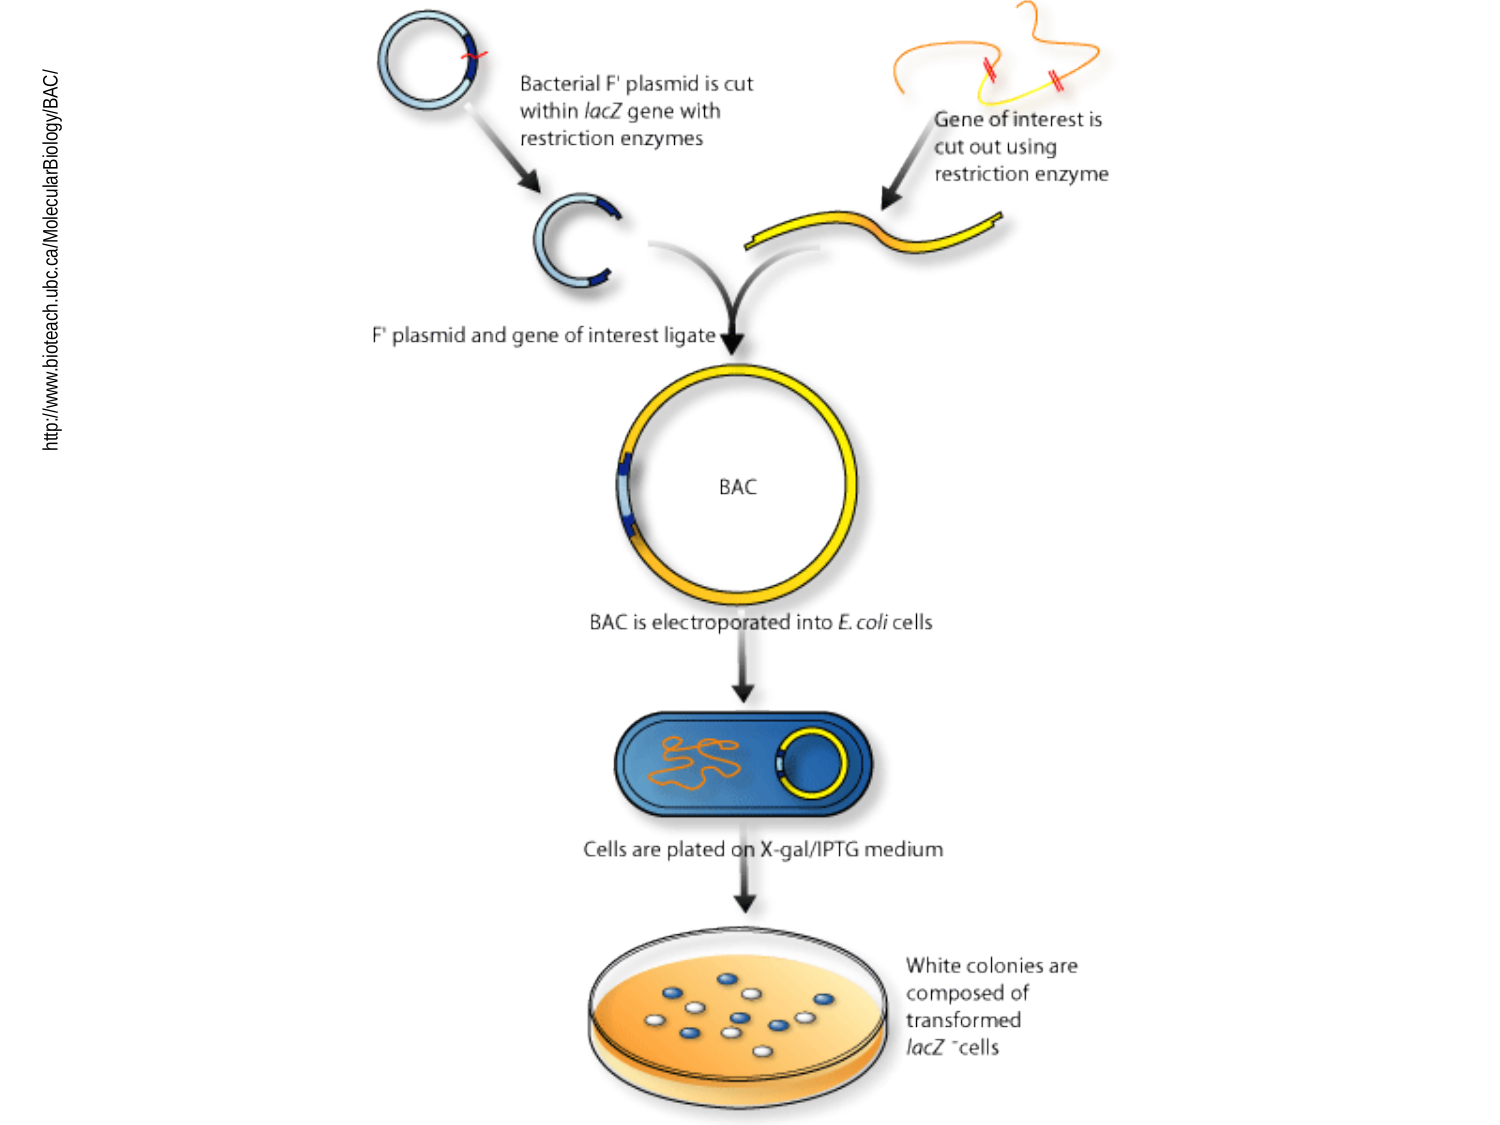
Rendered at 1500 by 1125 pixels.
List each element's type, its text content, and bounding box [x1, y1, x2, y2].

picture [372, 0, 1128, 1125]
text_box http://www.bioteach.ubc.ca/MolecularBiology/BAC/ [29, 55, 70, 467]
